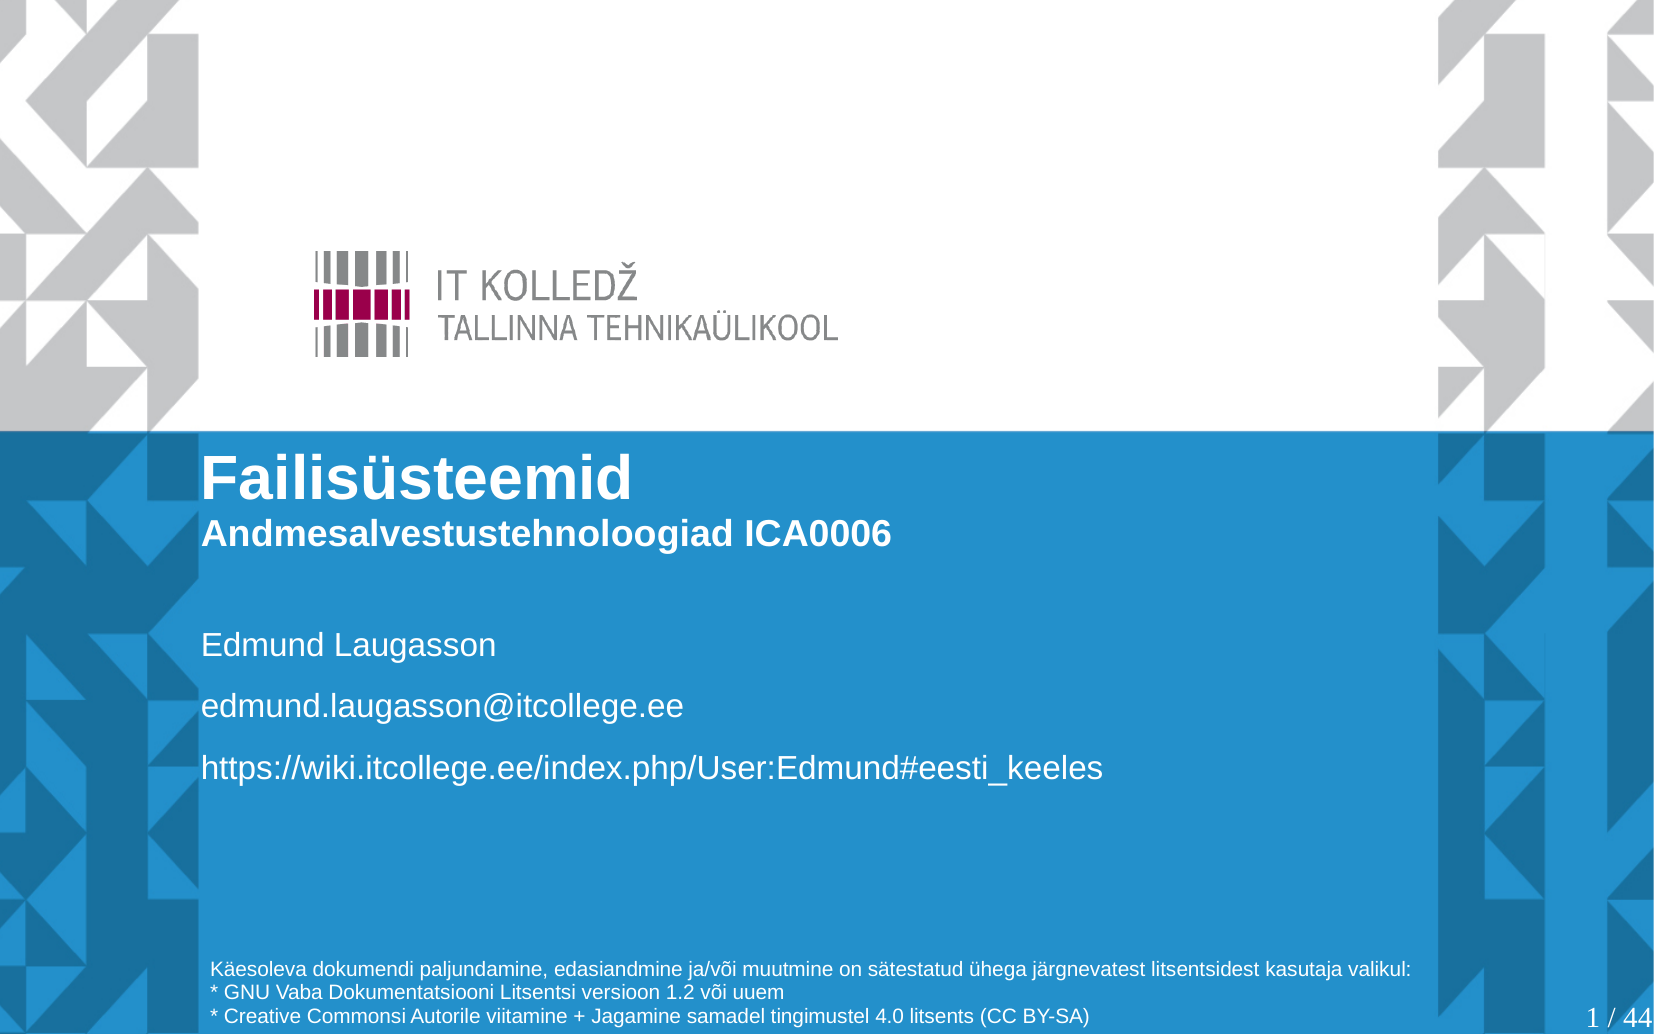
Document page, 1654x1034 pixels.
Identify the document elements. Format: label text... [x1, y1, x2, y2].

title Failisüsteemid Andmesalvestustehnoloogiad ICA0006 [200, 442, 1430, 603]
picture [0, 0, 1654, 1034]
list Edmund Laugasson edmund.laugasson@itcollege.ee https://wiki.itcollege.ee/index.php/User:Edmund#eesti_keeles [200, 625, 1441, 934]
